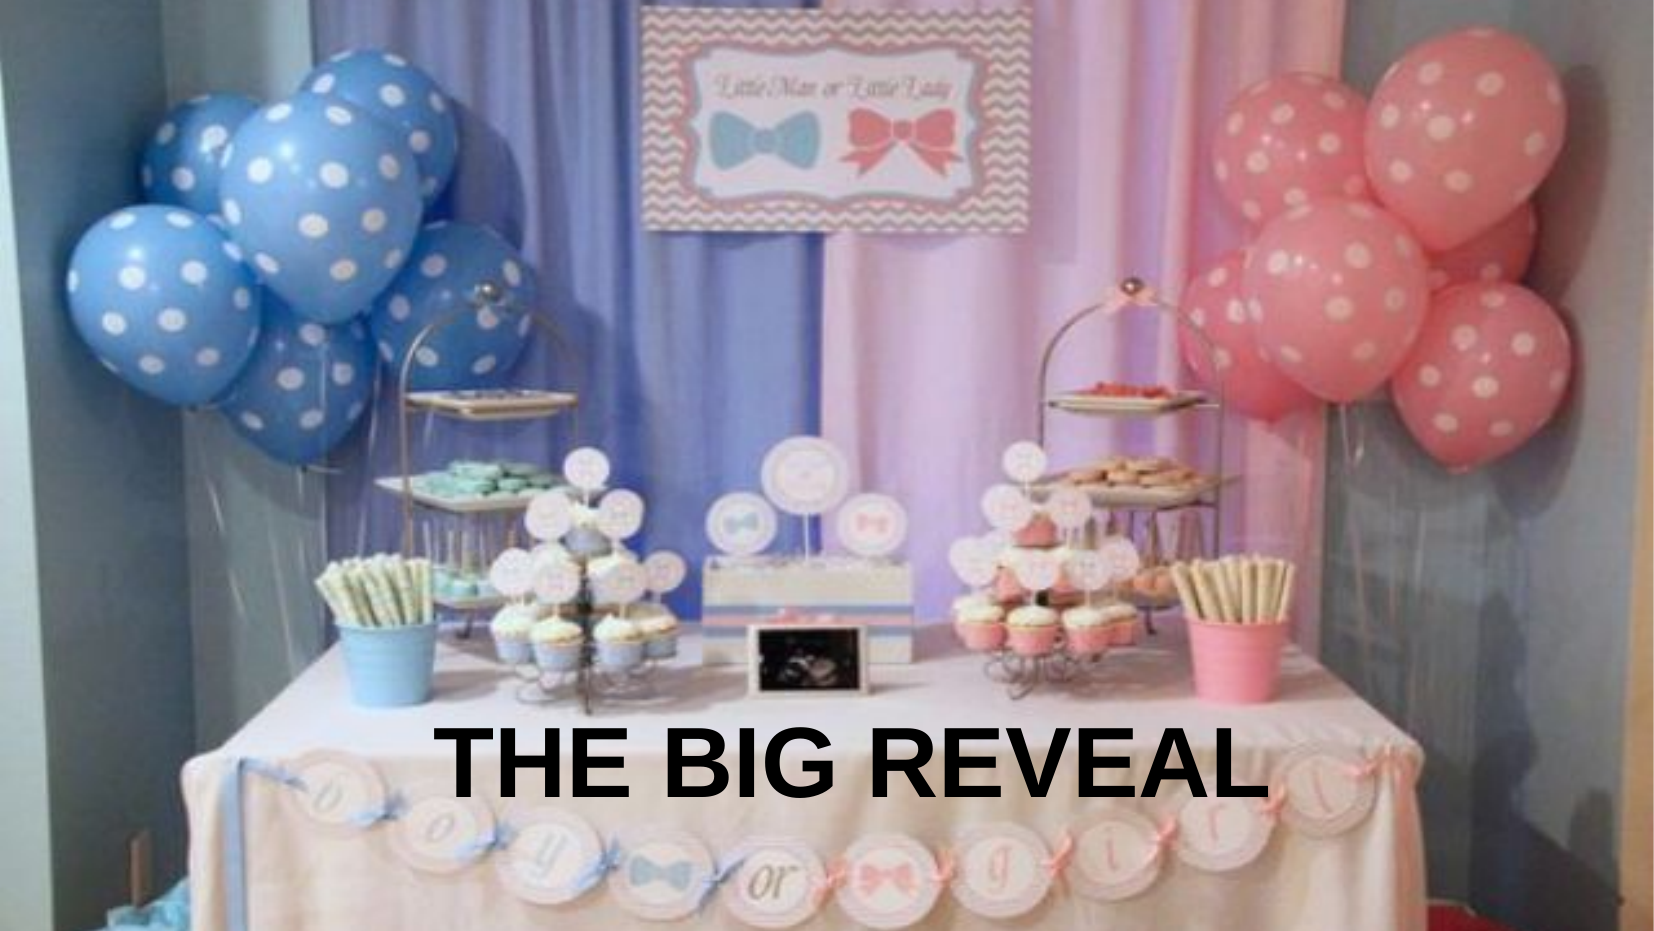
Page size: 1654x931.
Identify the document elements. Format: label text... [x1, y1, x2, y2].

picture [0, 0, 1654, 931]
title THE BIG REVEAL [71, 684, 1561, 841]
